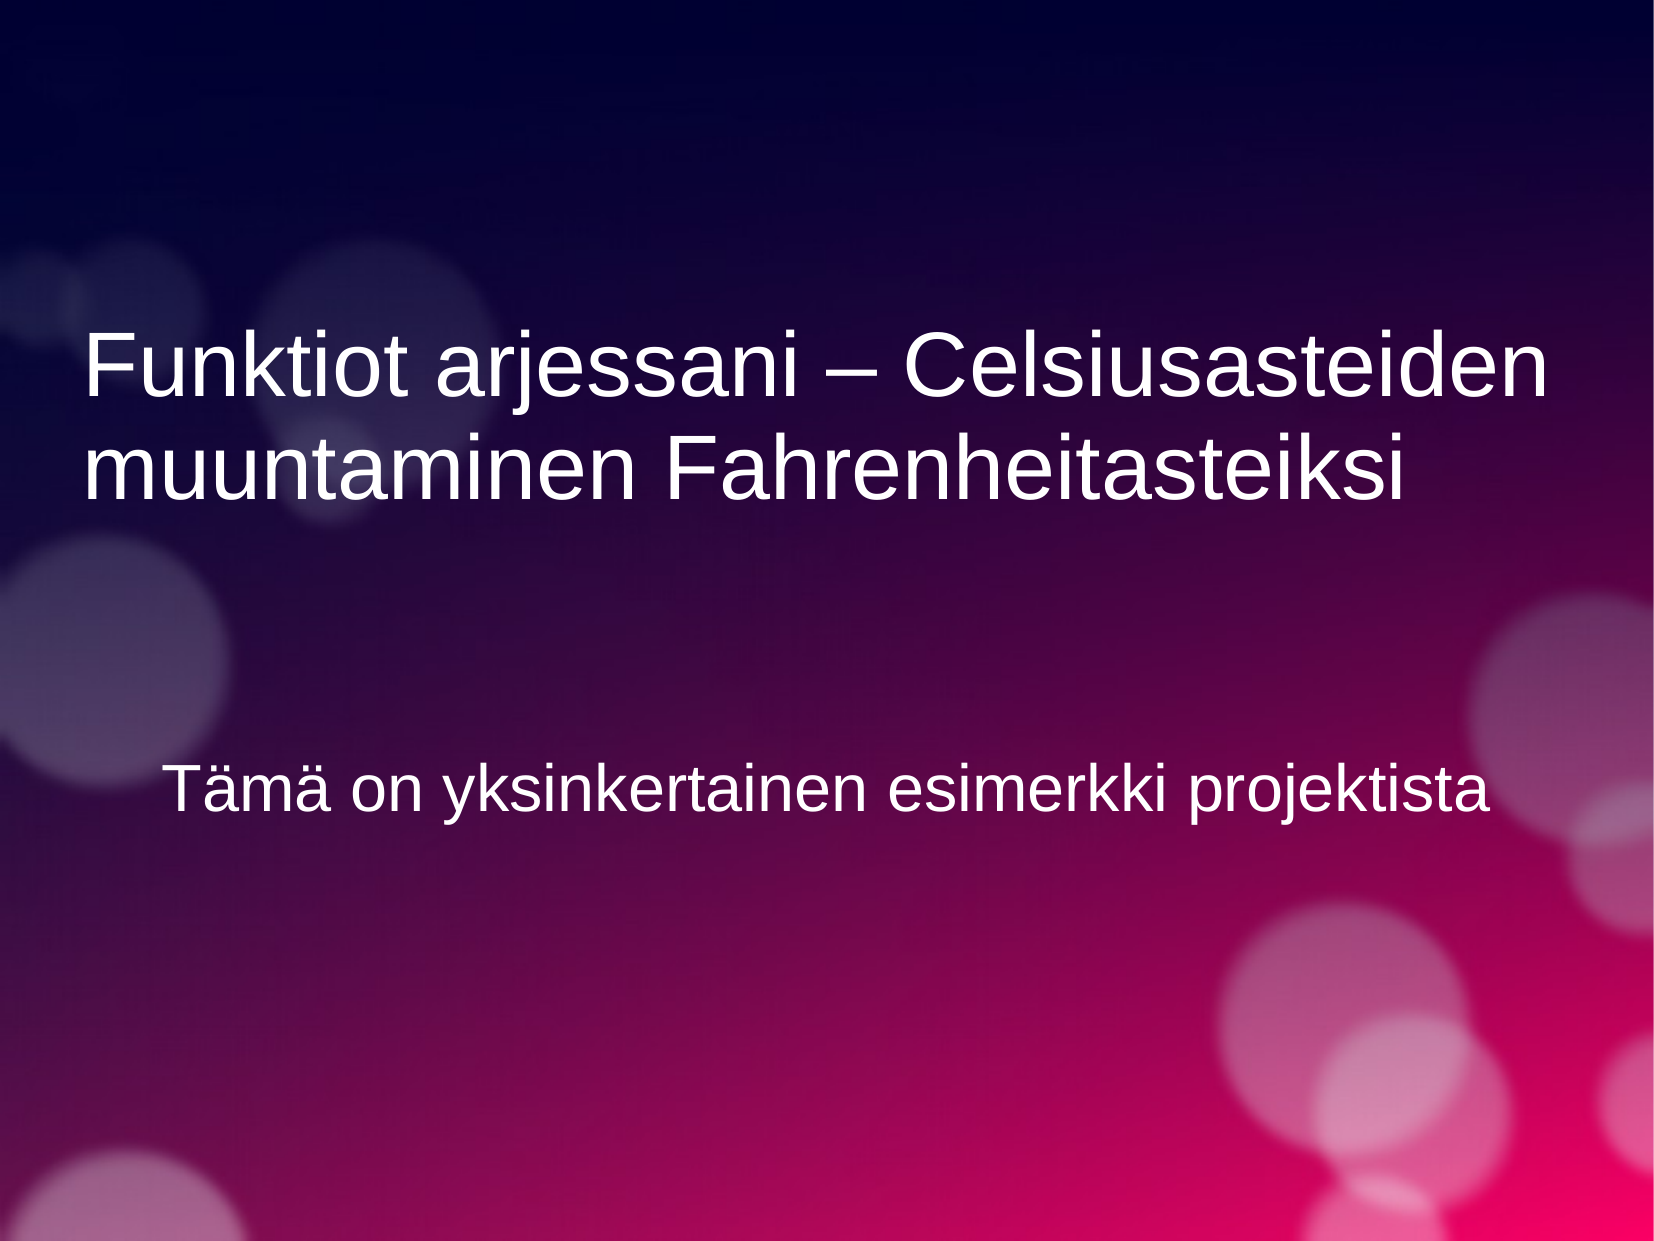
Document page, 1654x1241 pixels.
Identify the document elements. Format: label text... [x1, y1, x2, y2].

picture [0, 0, 1654, 1241]
subtitle Tämä on yksinkertainen esimerkki projektista [82, 566, 1571, 1010]
title Funktiot arjessani – Celsiusasteiden muuntaminen Fahrenheitasteiksi [82, 312, 1571, 520]
